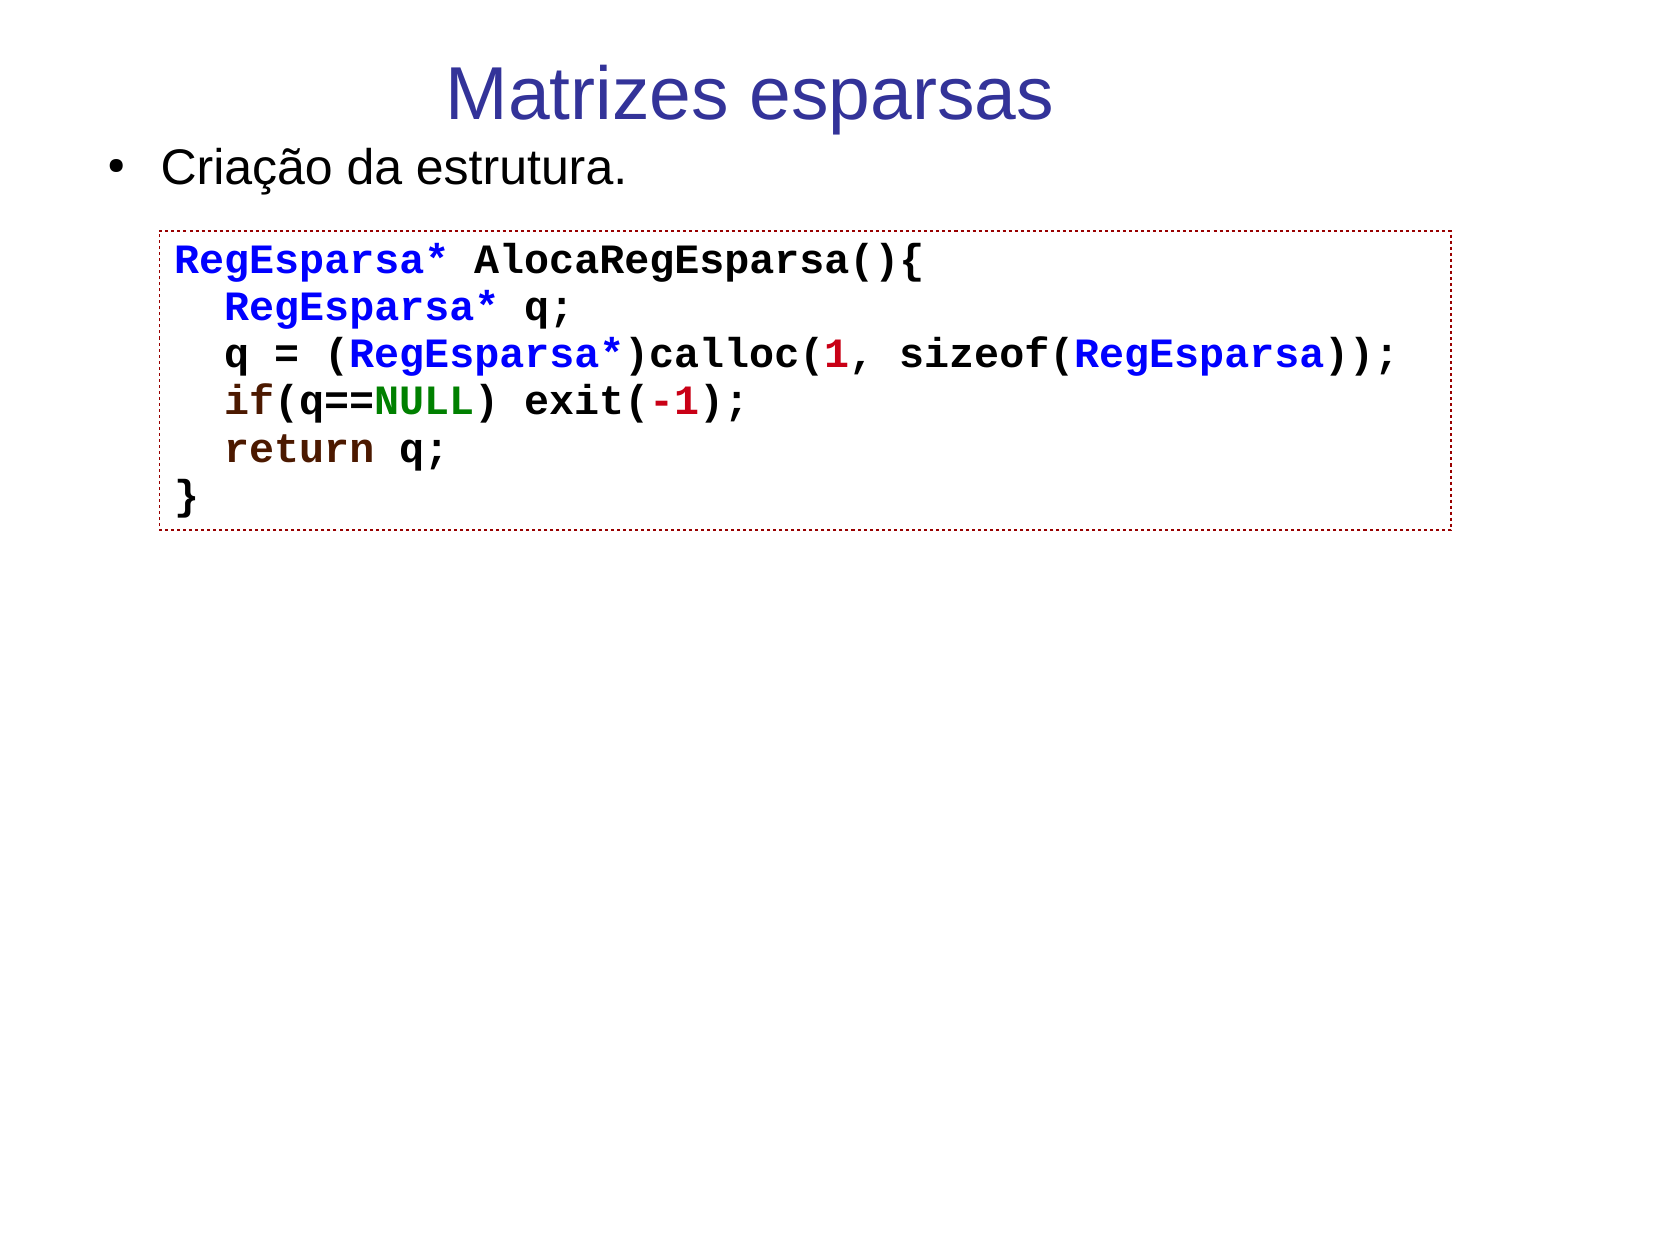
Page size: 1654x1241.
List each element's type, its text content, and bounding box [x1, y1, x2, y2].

text_box RegEsparsa* AlocaRegEsparsa(){ RegEsparsa* q; q = (RegEsparsa*)calloc(1, sizeof(RegEsparsa)); if(q==NULL) exit(-1); return q; } [159, 230, 1451, 530]
list Criação da estrutura. [75, 131, 1426, 243]
title Matrizes esparsas [75, 0, 1426, 131]
